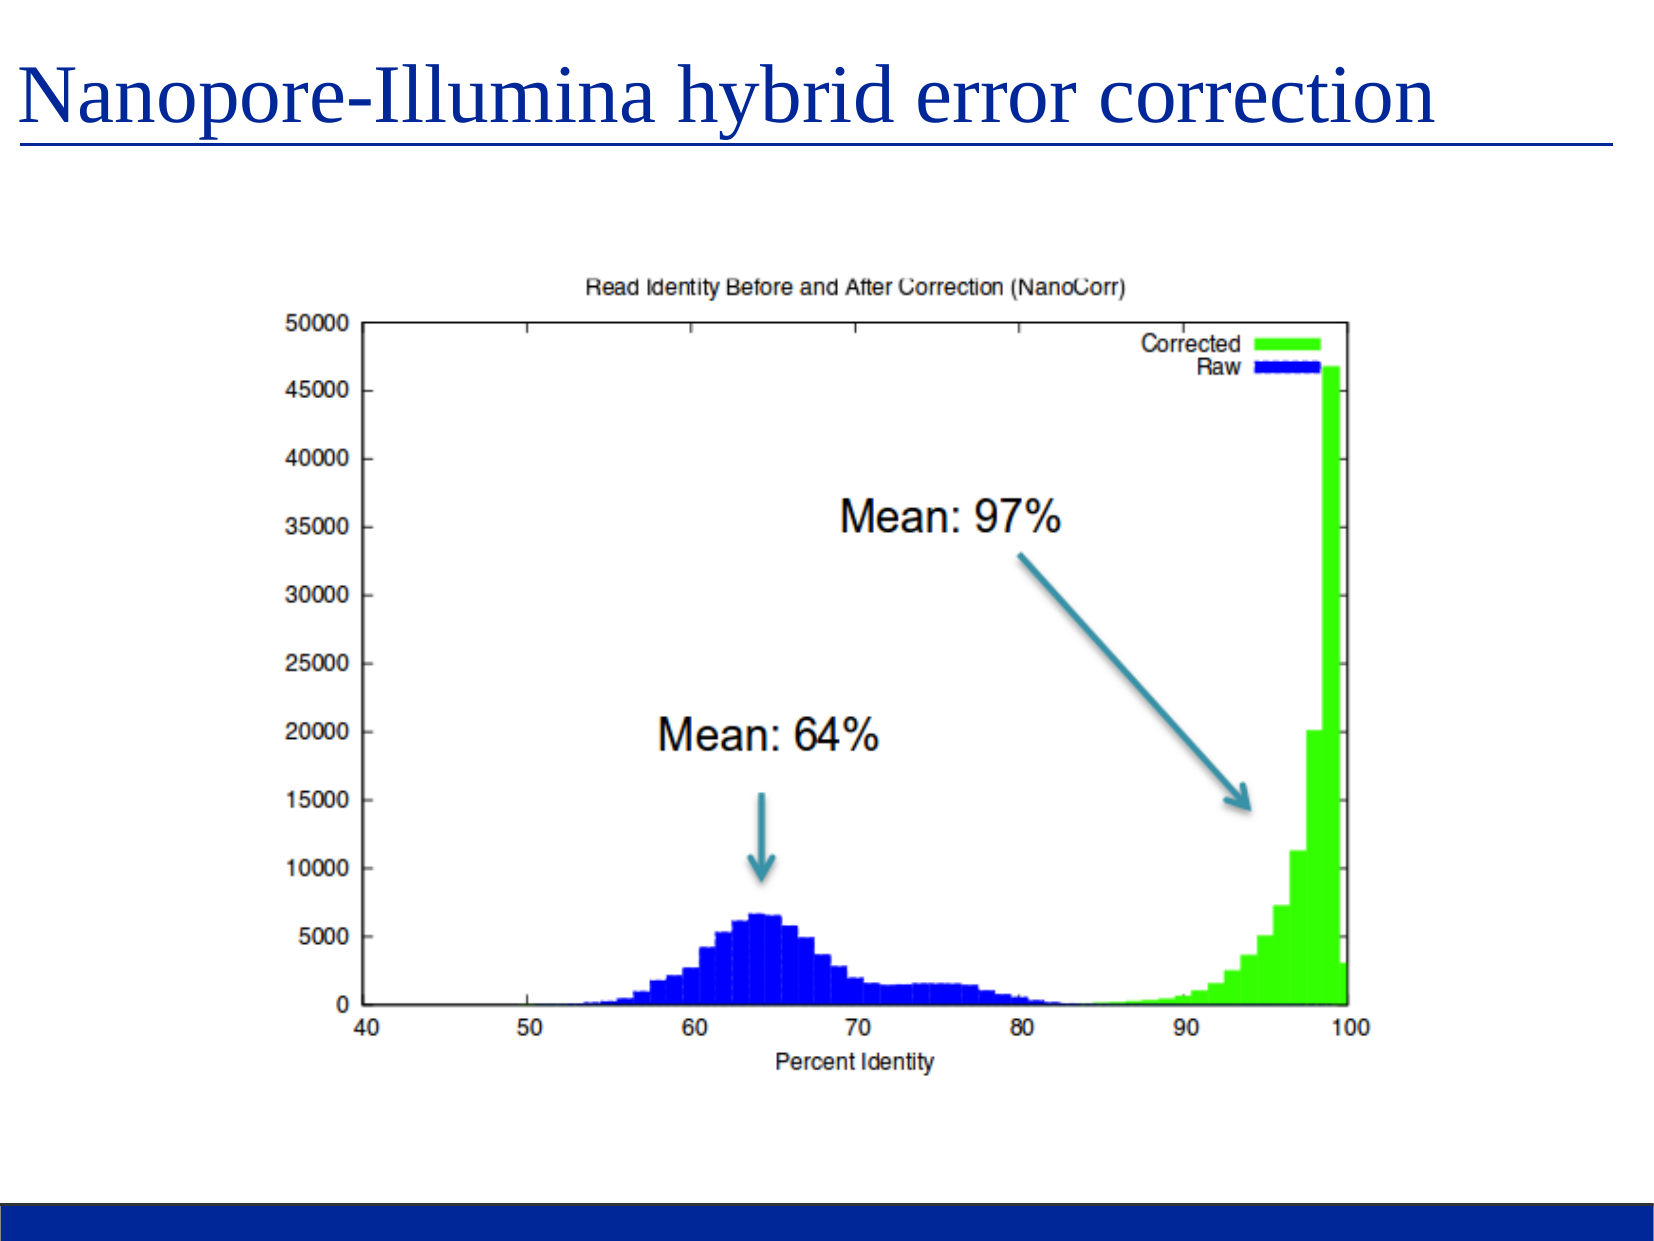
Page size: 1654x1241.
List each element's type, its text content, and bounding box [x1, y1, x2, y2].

title Nanopore-Illumina hybrid error correction [17, 0, 1589, 198]
picture [242, 248, 1394, 1112]
